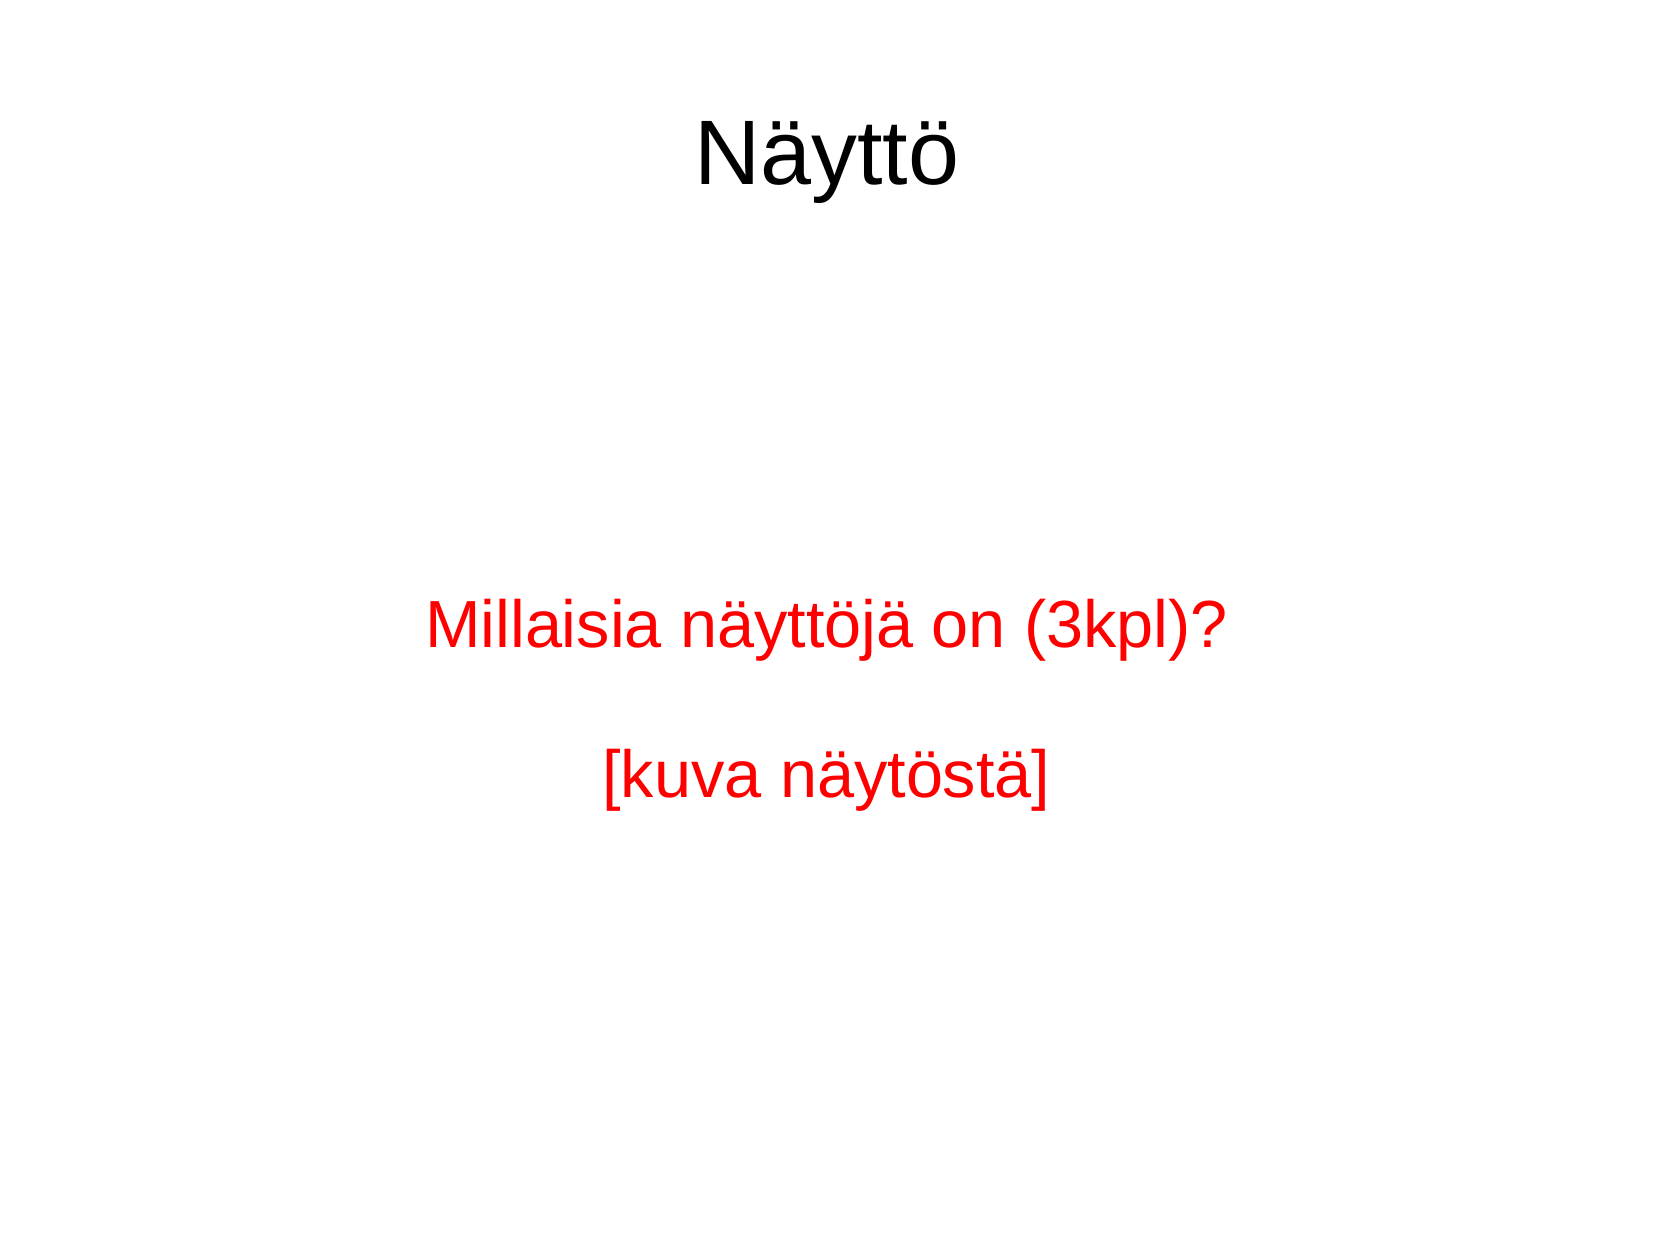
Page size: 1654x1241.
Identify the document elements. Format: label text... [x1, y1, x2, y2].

title Näyttö [82, 56, 1571, 250]
subtitle Millaisia näyttöjä on (3kpl)? [kuva näytöstä] [82, 297, 1571, 1102]
